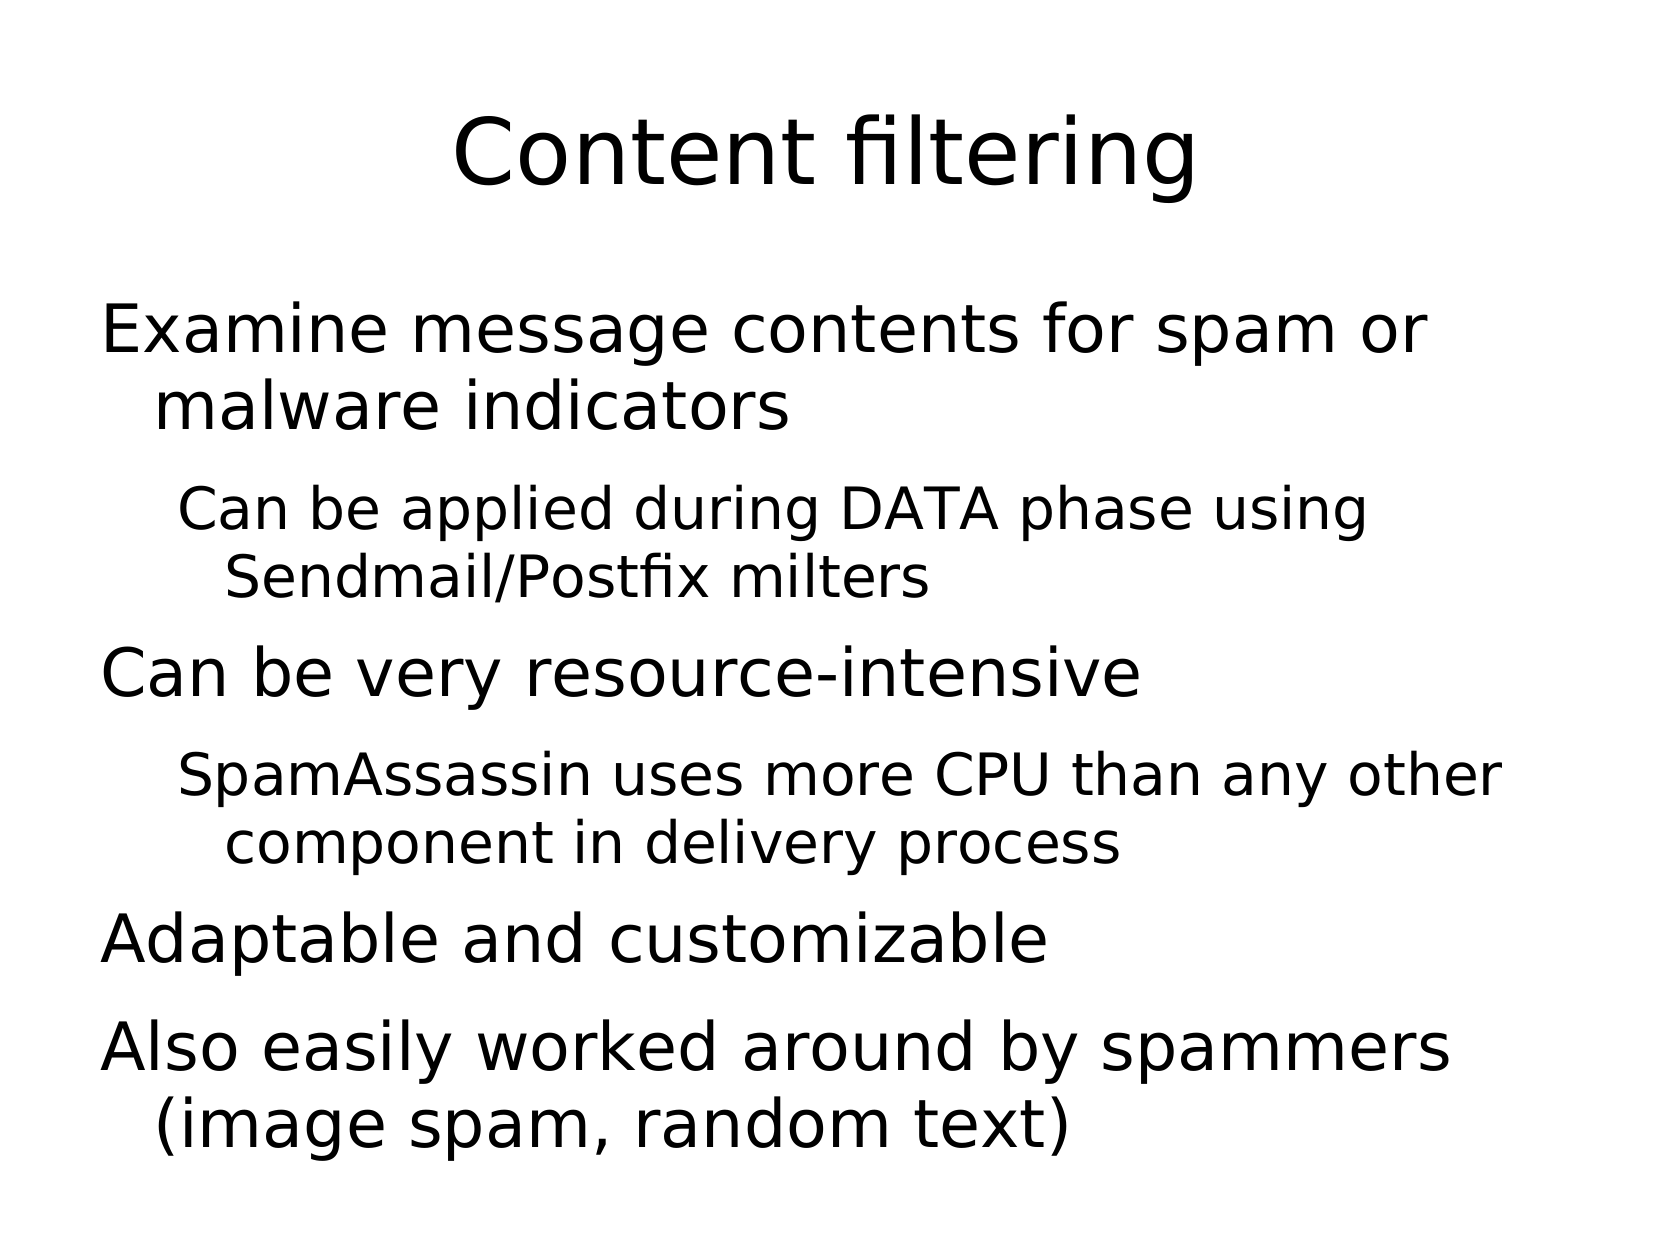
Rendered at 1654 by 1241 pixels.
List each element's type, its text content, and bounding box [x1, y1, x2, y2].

title Content filtering [82, 56, 1571, 250]
list Examine message contents for spam or malware indicators Can be applied during DATA phase using Sendmail/Postfix milters Can be very resource-intensive SpamAssassin uses more CPU than any other component in delivery process Adaptable and customizable Also easily worked around by spammers (image spam, random text) [82, 290, 1571, 1164]
